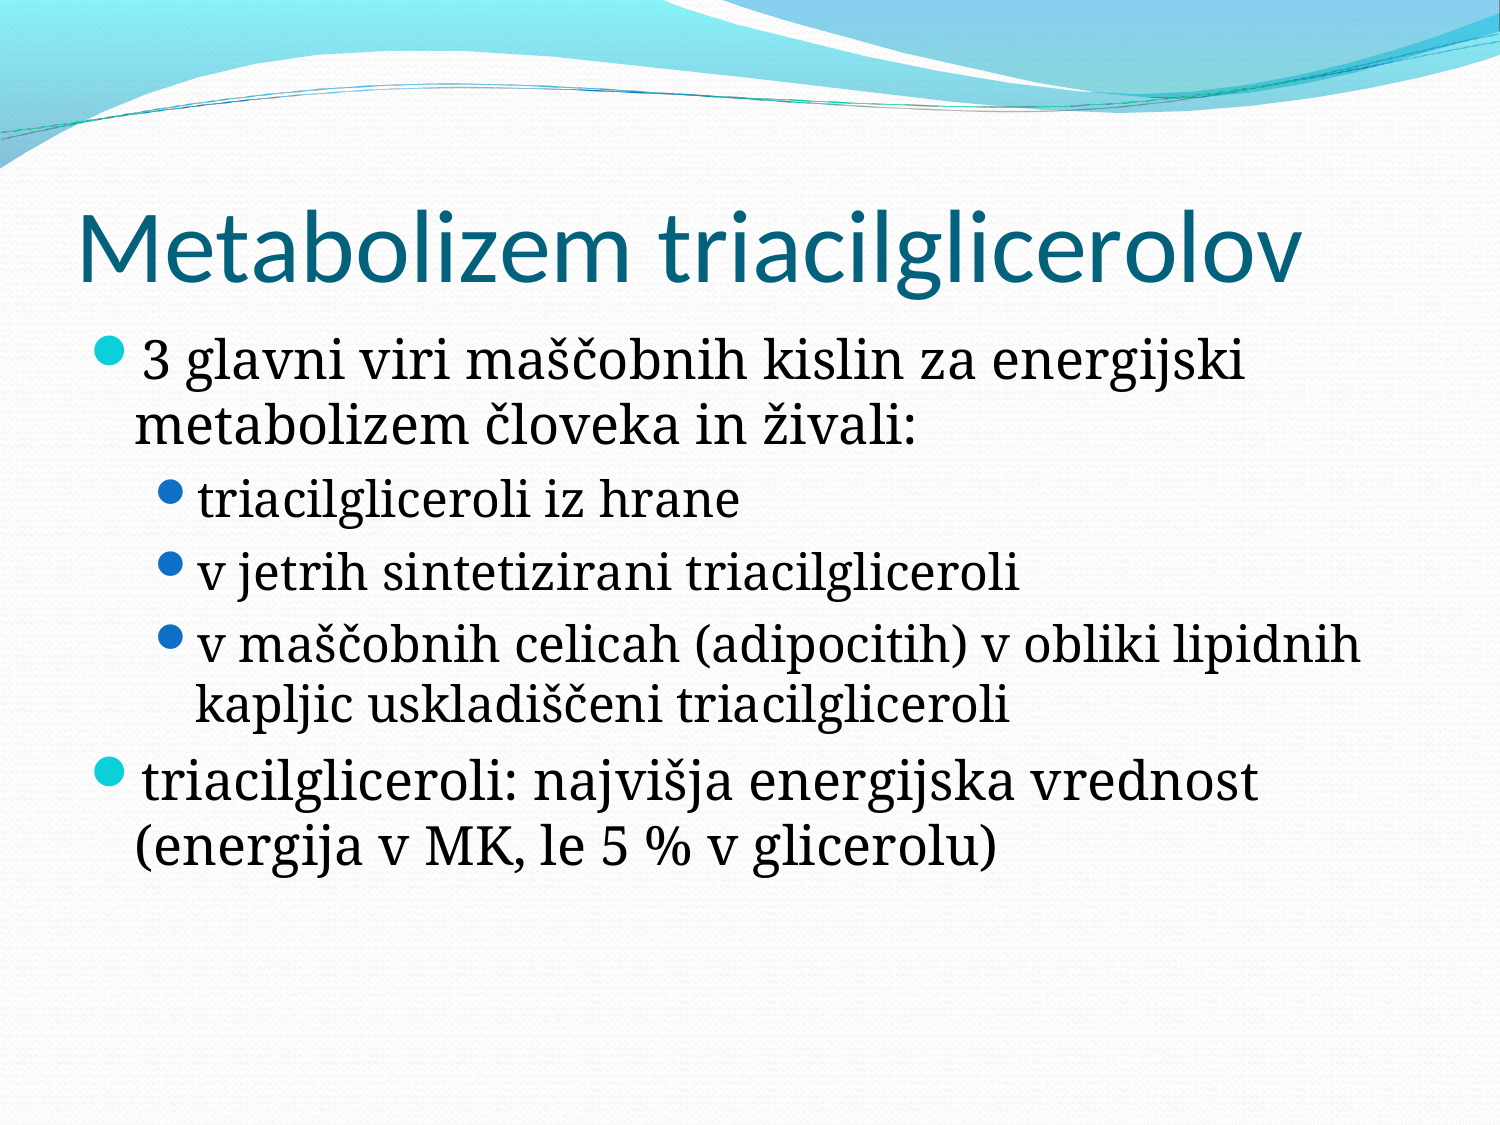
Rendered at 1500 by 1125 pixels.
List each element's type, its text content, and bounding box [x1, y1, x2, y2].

picture [0, 0, 1500, 1125]
title Metabolizem triacilglicerolov [75, 115, 1426, 304]
list 3 glavni viri maščobnih kislin za energijski metabolizem človeka in živali: triacilgliceroli iz hrane v jetrih sintetizirani triacilgliceroli v maščobnih celicah (adipocitih) v obliki lipidnih kapljic uskladiščeni triacilgliceroli triacilgliceroli: najvišja energijska vrednost (energija v MK, le 5 % v glicerolu) [75, 317, 1426, 1113]
